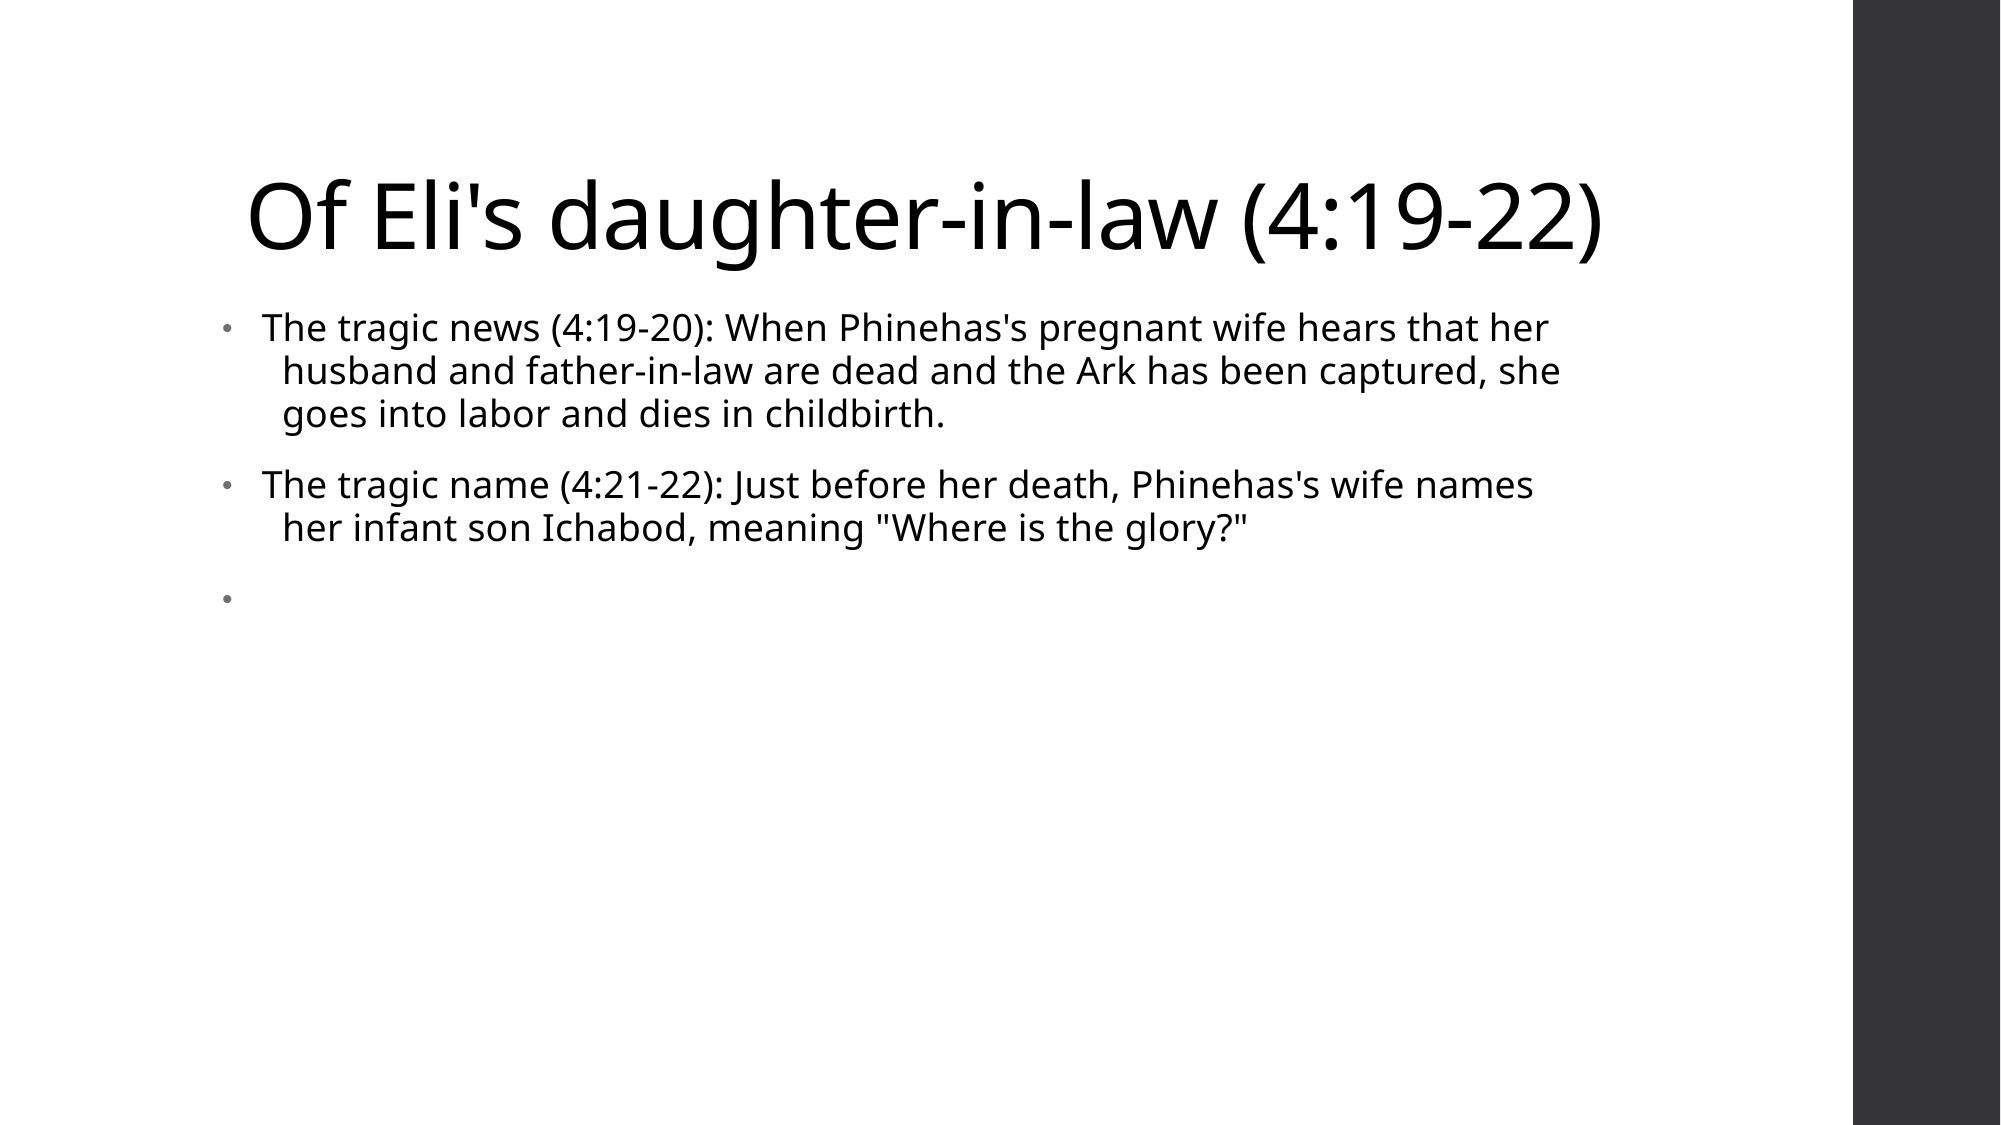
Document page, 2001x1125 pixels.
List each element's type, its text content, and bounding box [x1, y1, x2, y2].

title Of Eli's daughter-in-law (4:19-22) [206, 60, 1797, 278]
list The tragic news (4:19-20): When Phinehas's pregnant wife hears that her husband and father-in-law are dead and the Ark has been captured, she goes into labor and dies in childbirth. The tragic name (4:21-22): Just before her death, Phinehas's wife names her infant son Ichabod, meaning "Where is the glory?" [206, 299, 1617, 1014]
